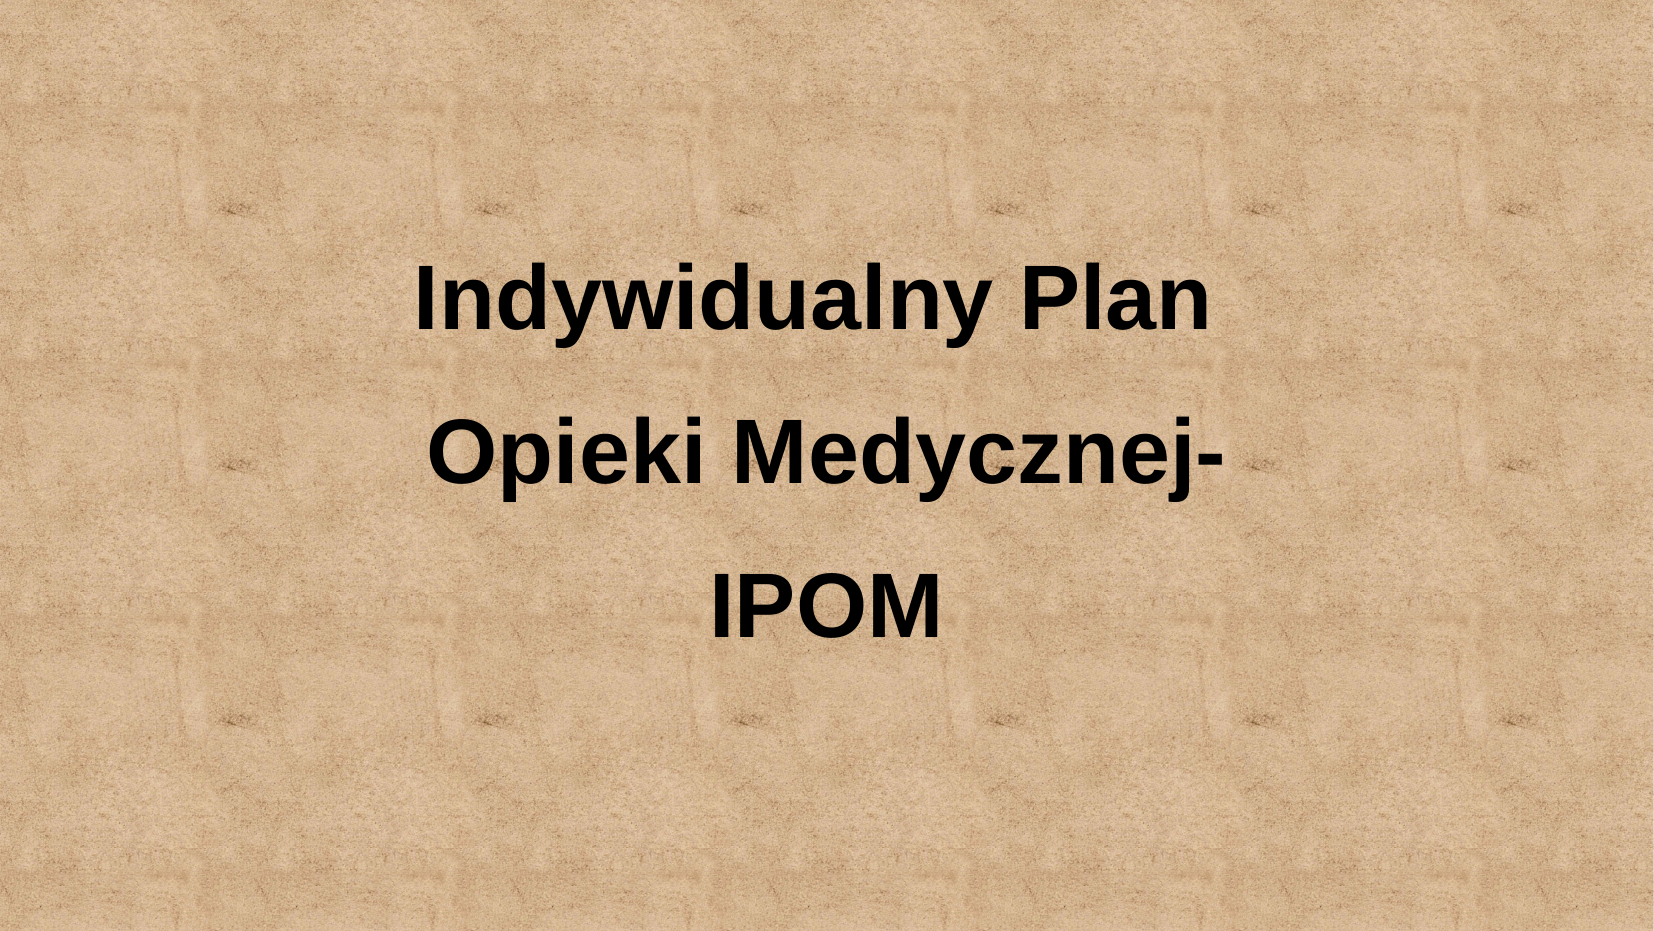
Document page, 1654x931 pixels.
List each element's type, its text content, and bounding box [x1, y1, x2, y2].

picture [0, 0, 1654, 931]
title Indywidualny Plan Opieki Medycznej- IPOM [82, 12, 1571, 841]
